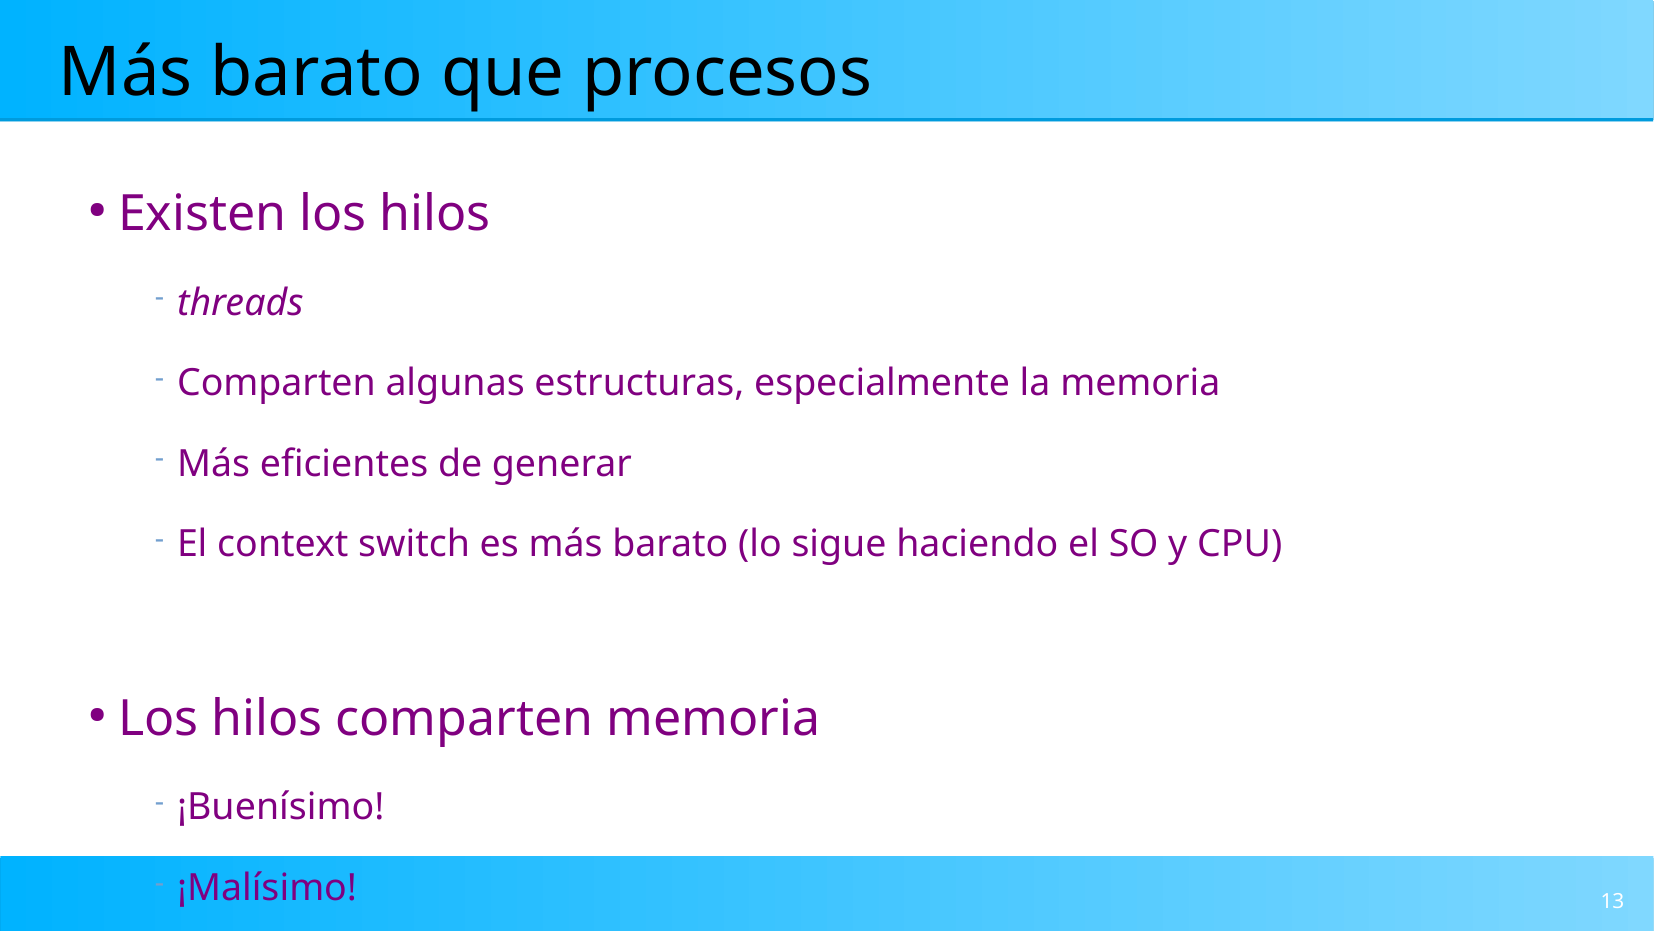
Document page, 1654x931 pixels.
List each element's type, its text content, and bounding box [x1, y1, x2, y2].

title Más barato que procesos [59, 29, 1595, 108]
list Existen los hilos threads Comparten algunas estructuras, especialmente la memoria Más eficientes de generar El context switch es más barato (lo sigue haciendo el SO y CPU) Los hilos comparten memoria ¡Buenísimo! ¡Malísimo! [59, 177, 1595, 768]
